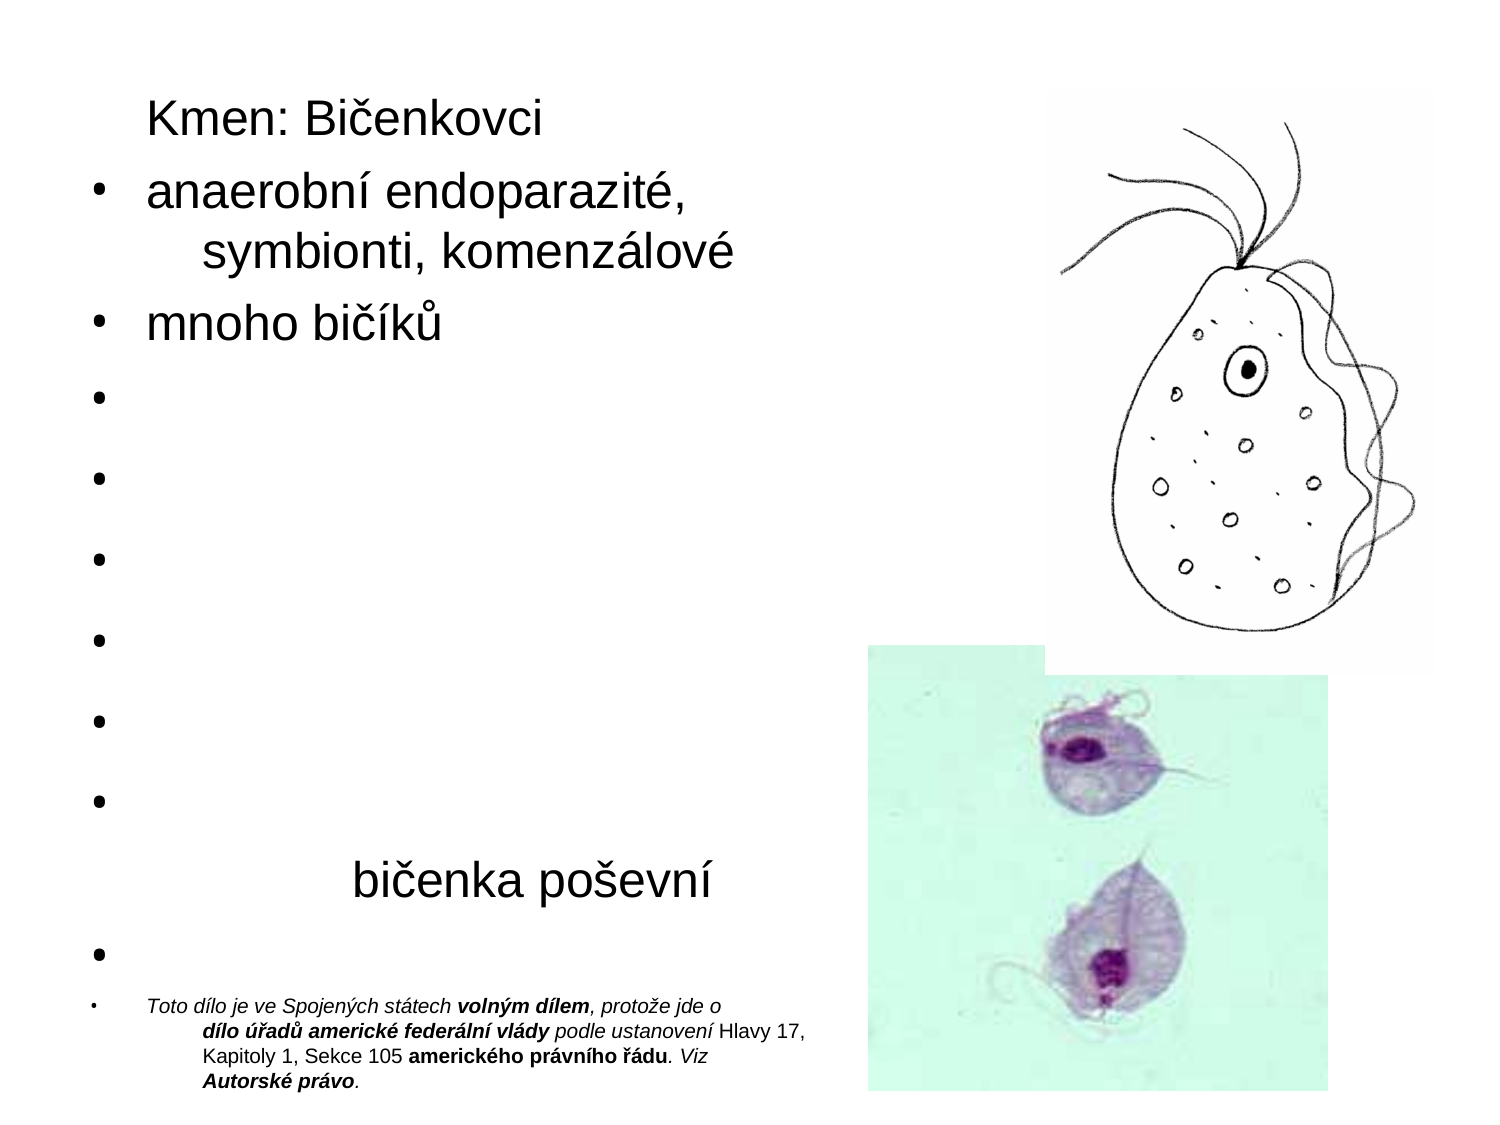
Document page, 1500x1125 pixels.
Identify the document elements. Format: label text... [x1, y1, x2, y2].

picture [868, 90, 1435, 1091]
list Kmen: Bičenkovci anaerobní endoparazité, symbionti, komenzálové mnoho bičíků bičenka poševní Toto dílo je ve Spojených státech volným dílem, protože jde o dílo úřadů americké federální vlády podle ustanovení Hlavy 17, Kapitoly 1, Sekce 105 amerického právního řádu. Viz Autorské právo. [75, 78, 821, 1125]
